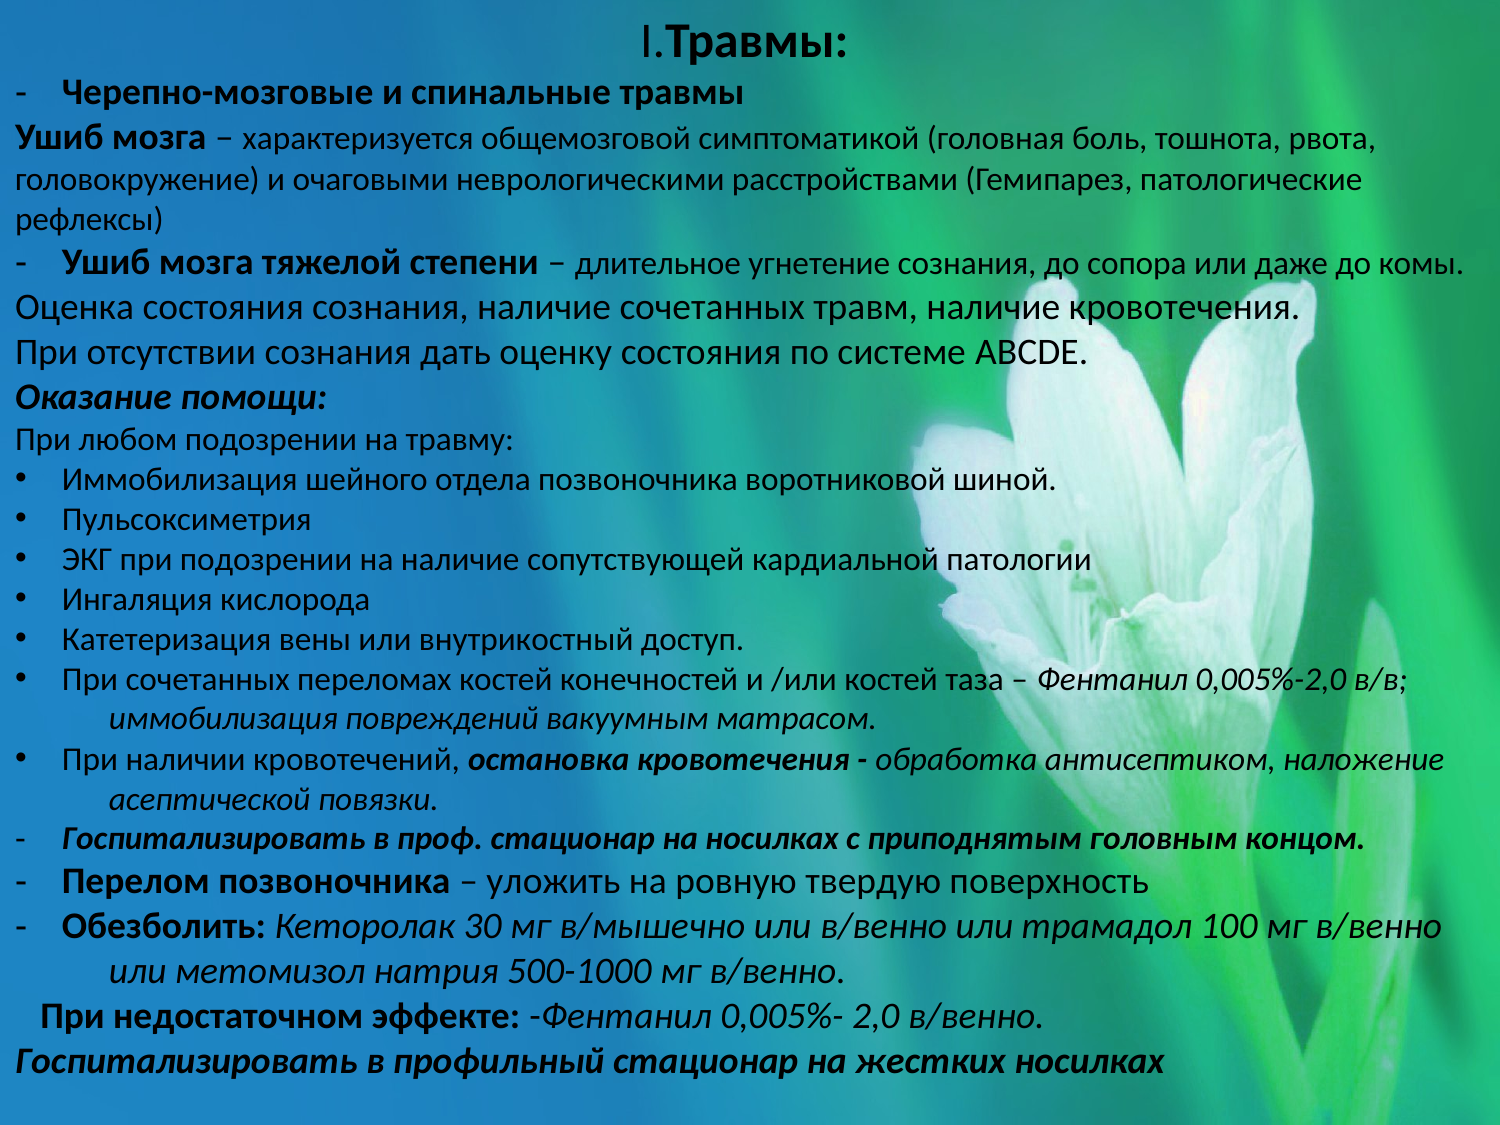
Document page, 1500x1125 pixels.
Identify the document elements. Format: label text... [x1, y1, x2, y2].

text_box I.Травмы: Черепно-мозговые и спинальные травмы Ушиб мозга – характеризуется общемозговой симптоматикой (головная боль, тошнота, рвота, головокружение) и очаговыми неврологическими расстройствами (Гемипарез, патологические рефлексы) Ушиб мозга тяжелой степени – длительное угнетение сознания, до сопора или даже до комы. Оценка состояния сознания, наличие сочетанных травм, наличие кровотечения. При отсутствии сознания дать оценку состояния по системе ABCDE. Оказание помощи: При любом подозрении на травму: Иммобилизация шейного отдела позвоночника воротниковой шиной. Пульсоксиметрия ЭКГ при подозрении на наличие сопутствующей кардиальной патологии Ингаляция кислорода Катетеризация вены или внутрикостный доступ. При сочетанных переломах костей конечностей и /или костей таза – Фентанил 0,005%-2,0 в/в; иммобилизация повреждений вакуумным матрасом. При наличии кровотечений, остановка кровотечения - обработка антисептиком, наложение асептической повязки. Госпитализировать в проф. стационар на носилках с приподнятым головным концом. Перелом позвоночника – уложить на ровную твердую поверхность Обезболить: Кеторолак 30 мг в/мышечно или в/венно или трамадол 100 мг в/венно или метомизол натрия 500-1000 мг в/венно. При недостаточном эффекте: -Фентанил 0,005%- 2,0 в/венно. Госпитализировать в профильный стационар на жестких носилках [0, 0, 1500, 1125]
